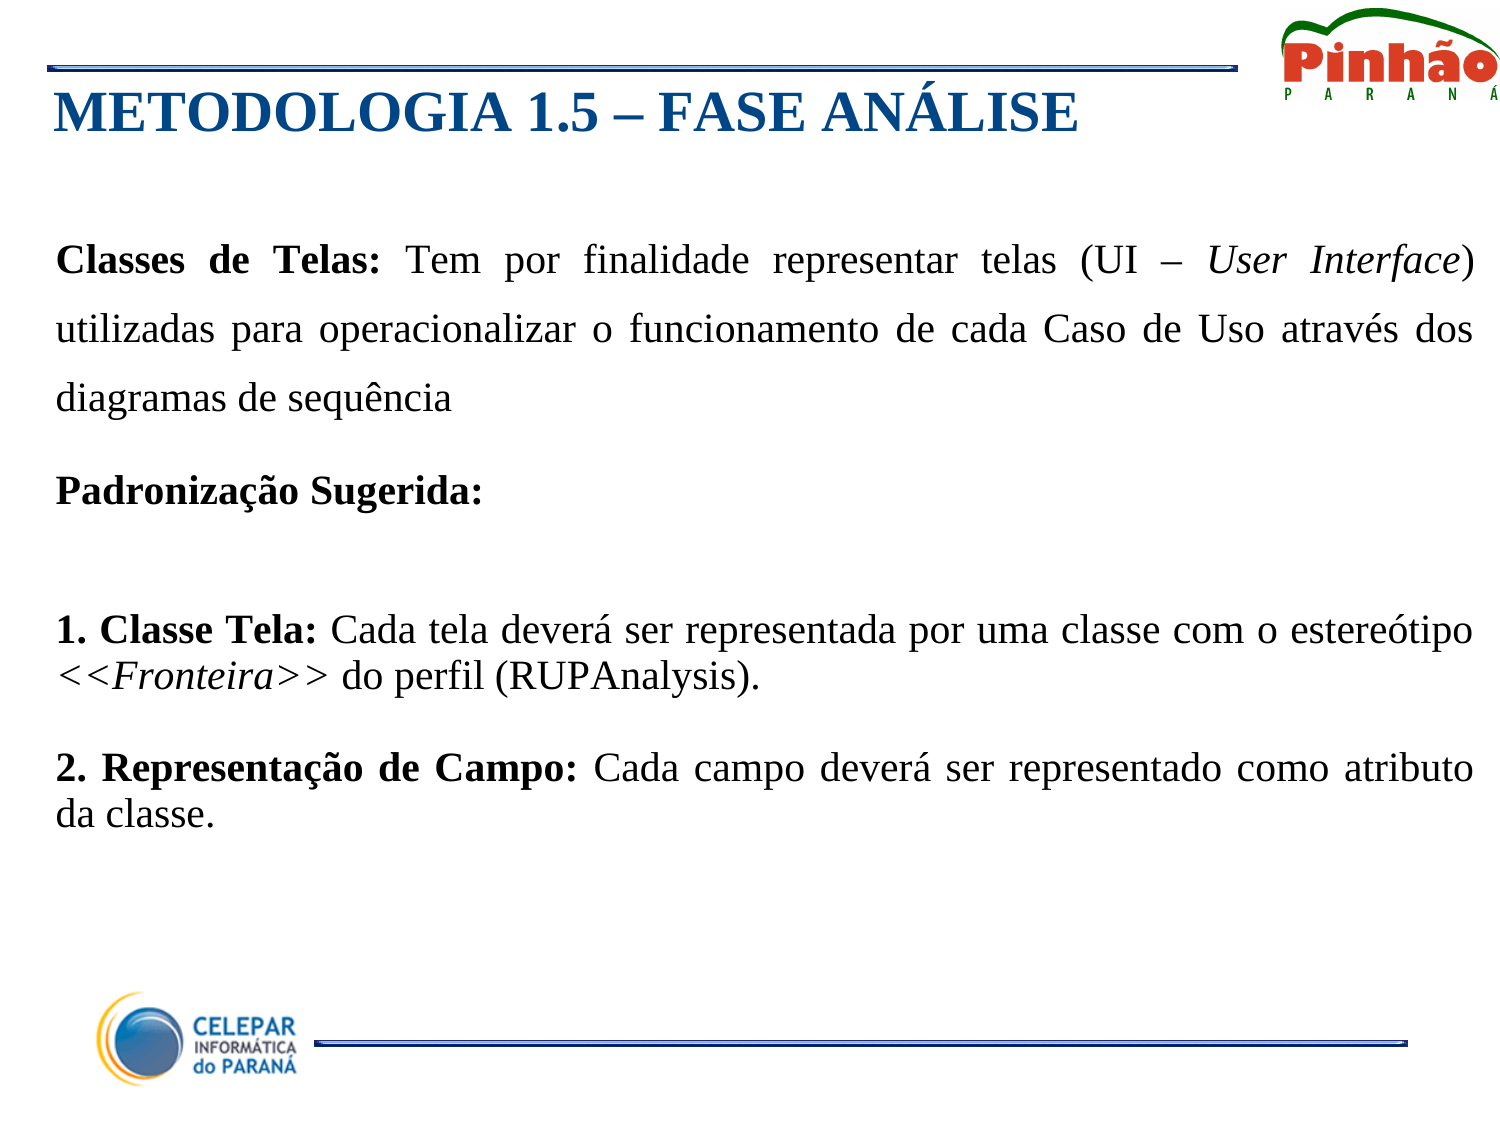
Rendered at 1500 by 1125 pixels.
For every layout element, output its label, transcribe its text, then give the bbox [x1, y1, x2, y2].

text_box Classes de Telas: Tem por finalidade representar telas (UI – User Interface) utilizadas para operacionalizar o funcionamento de cada Caso de Uso através dos diagramas de sequência Padronização Sugerida: 1. Classe Tela: Cada tela deverá ser representada por uma classe com o estereótipo <<Fronteira>> do perfil (RUPAnalysis). 2. Representação de Campo: Cada campo deverá ser representado como atributo da classe. [55, 212, 1475, 944]
text_box METODOLOGIA 1.5 – FASE ANÁLISE [53, 79, 1081, 156]
picture [1281, 8, 1500, 100]
picture [95, 989, 303, 1091]
